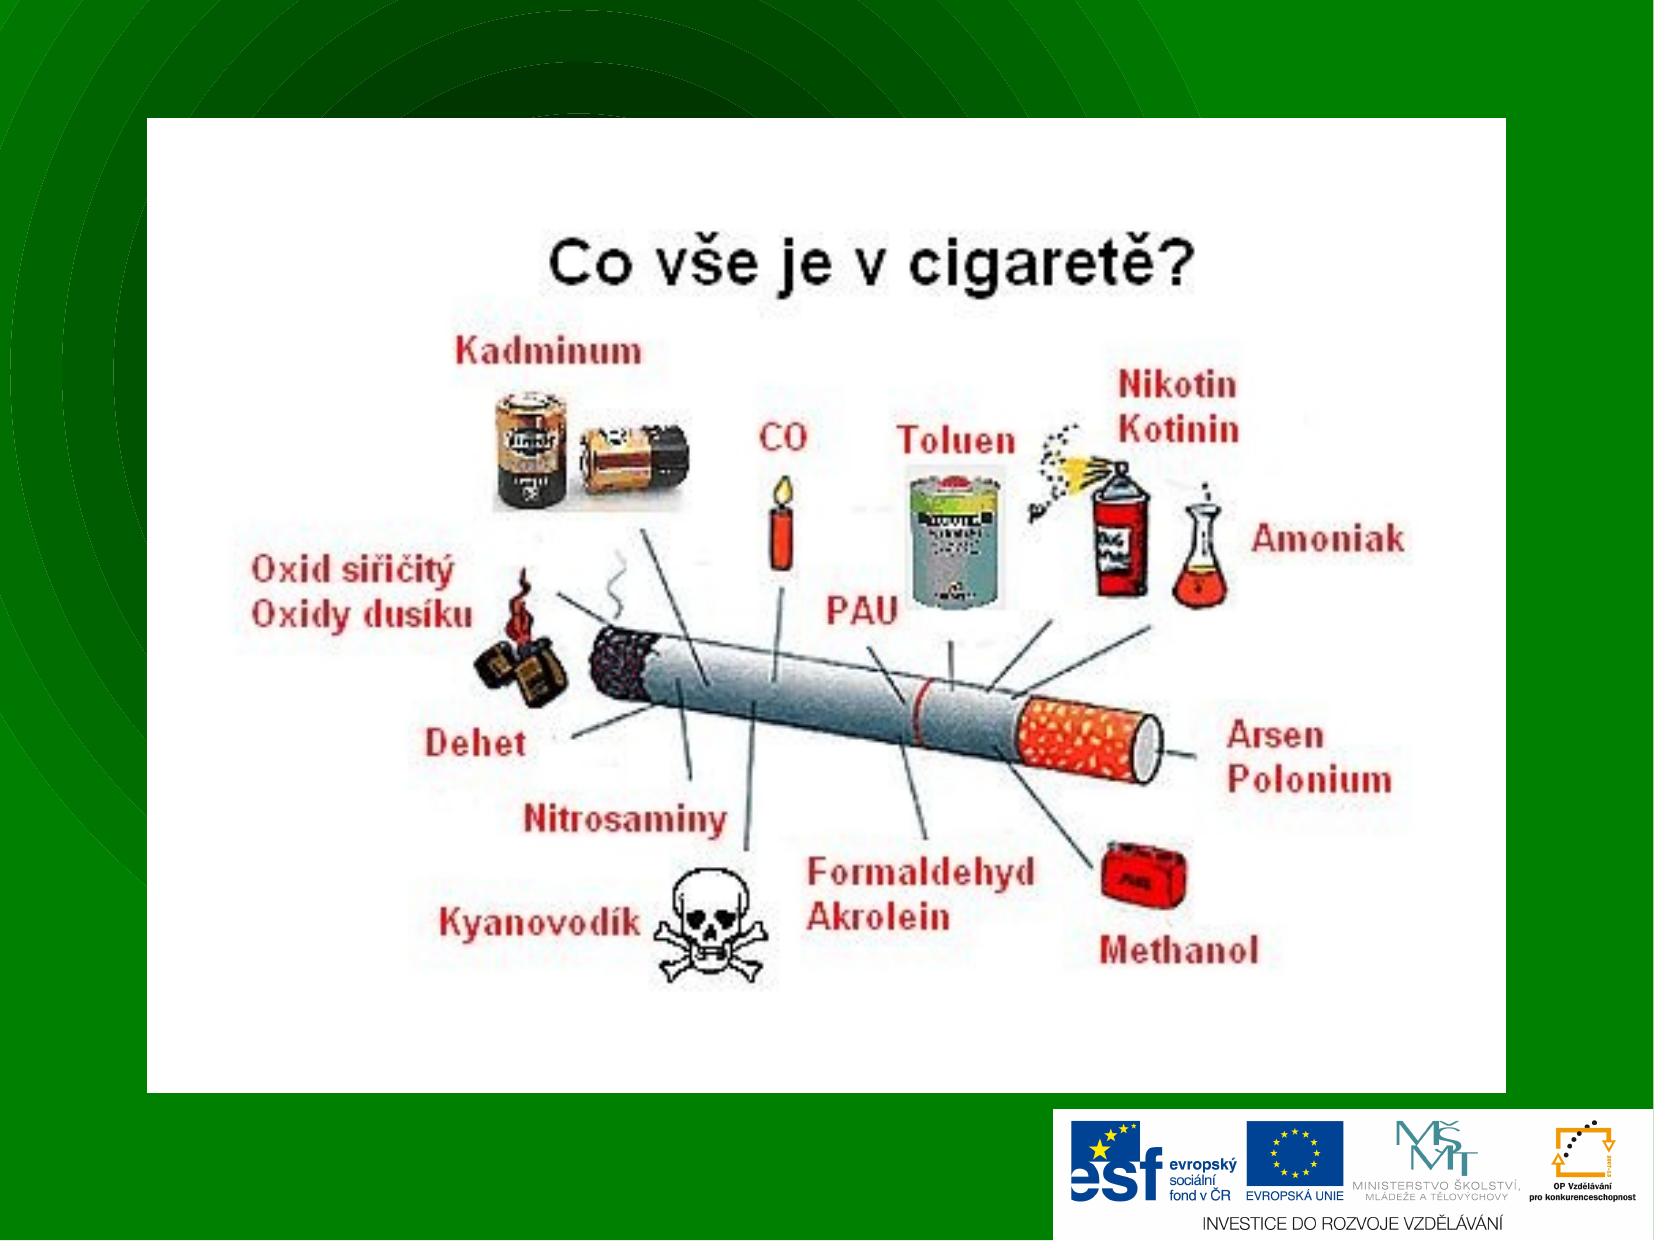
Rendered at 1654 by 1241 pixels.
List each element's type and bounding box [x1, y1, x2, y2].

picture [1053, 1109, 1654, 1241]
picture [147, 118, 1506, 1093]
